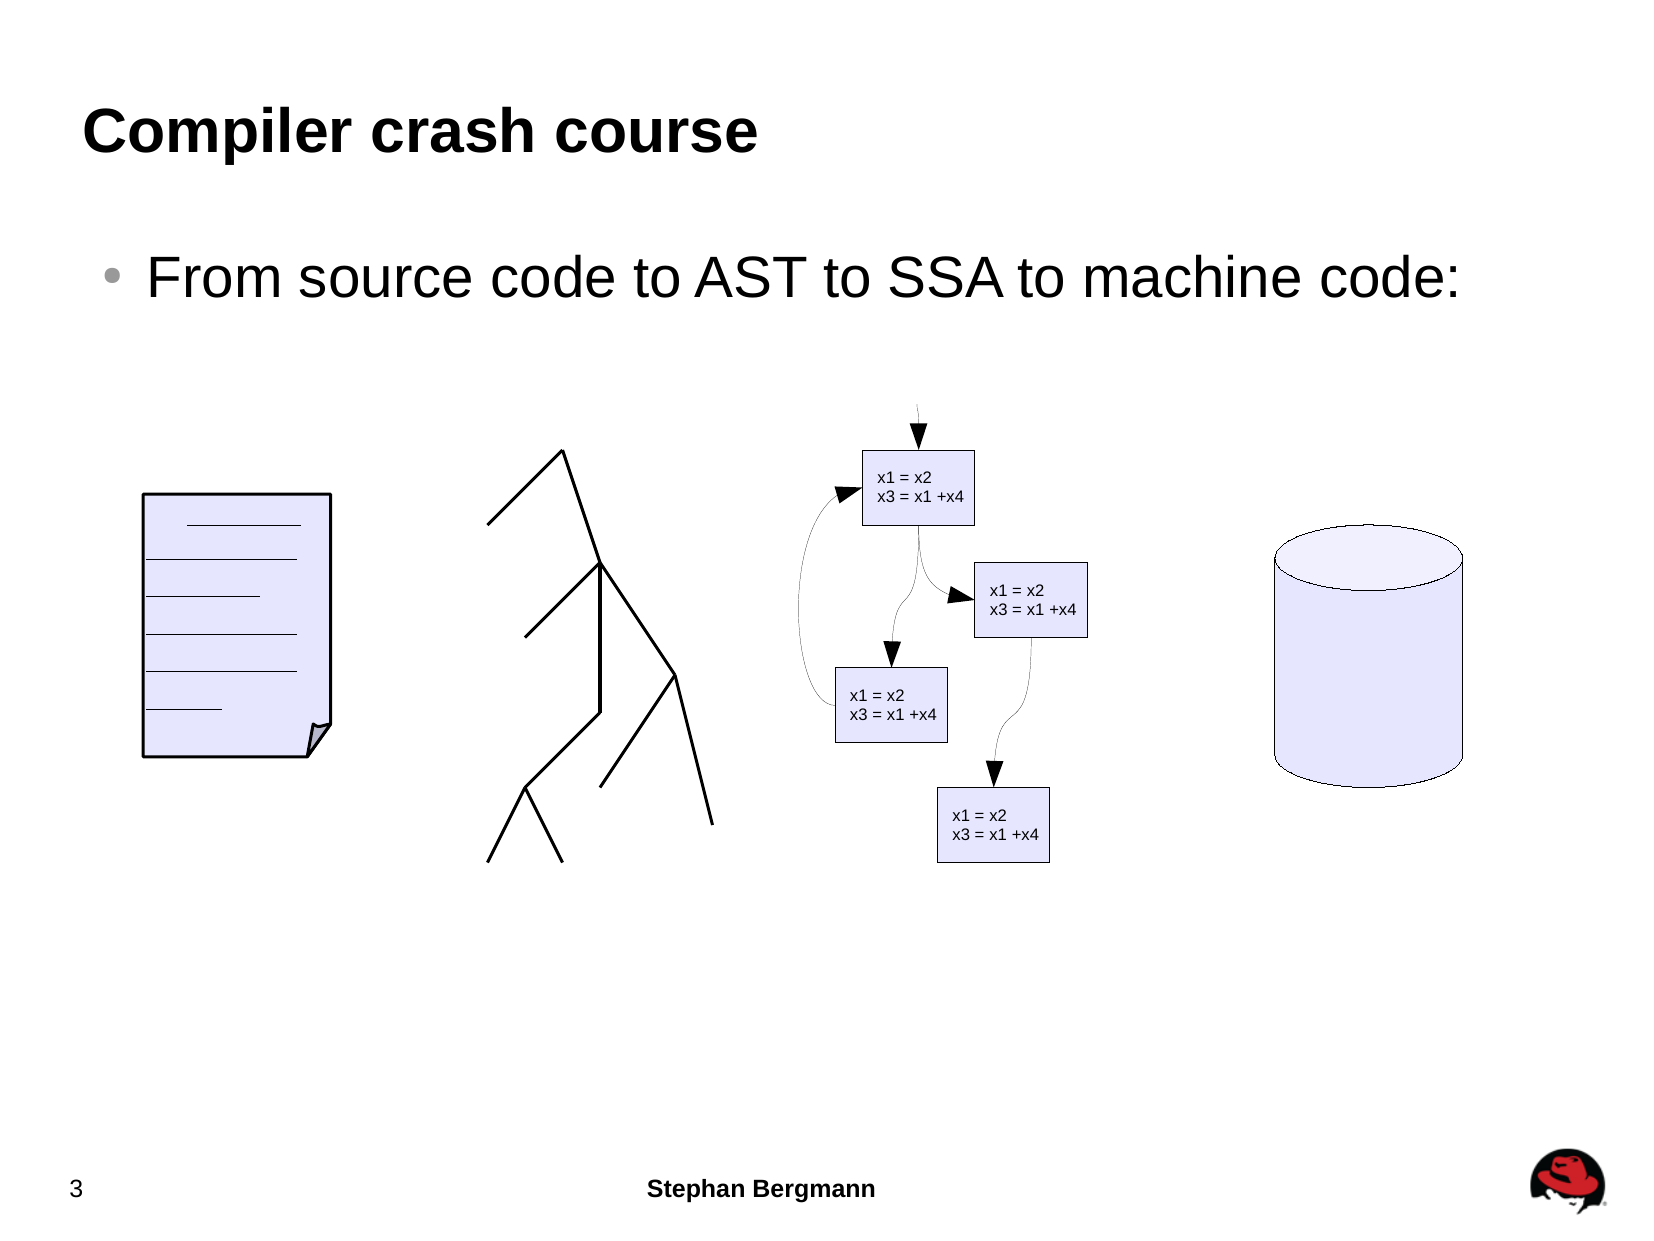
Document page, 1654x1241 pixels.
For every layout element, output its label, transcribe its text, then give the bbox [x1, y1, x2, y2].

title Compiler crash course [82, 37, 1571, 226]
text_box x1 = x2 x3 = x1 +x4 [862, 450, 975, 526]
picture [1529, 1146, 1613, 1224]
list From source code to AST to SSA to machine code: [86, 244, 1576, 1039]
text_box [143, 494, 331, 757]
text_box [1274, 559, 1463, 788]
text_box x1 = x2 x3 = x1 +x4 [835, 667, 948, 743]
text_box x1 = x2 x3 = x1 +x4 [974, 562, 1088, 638]
text_box x1 = x2 x3 = x1 +x4 [937, 787, 1050, 863]
